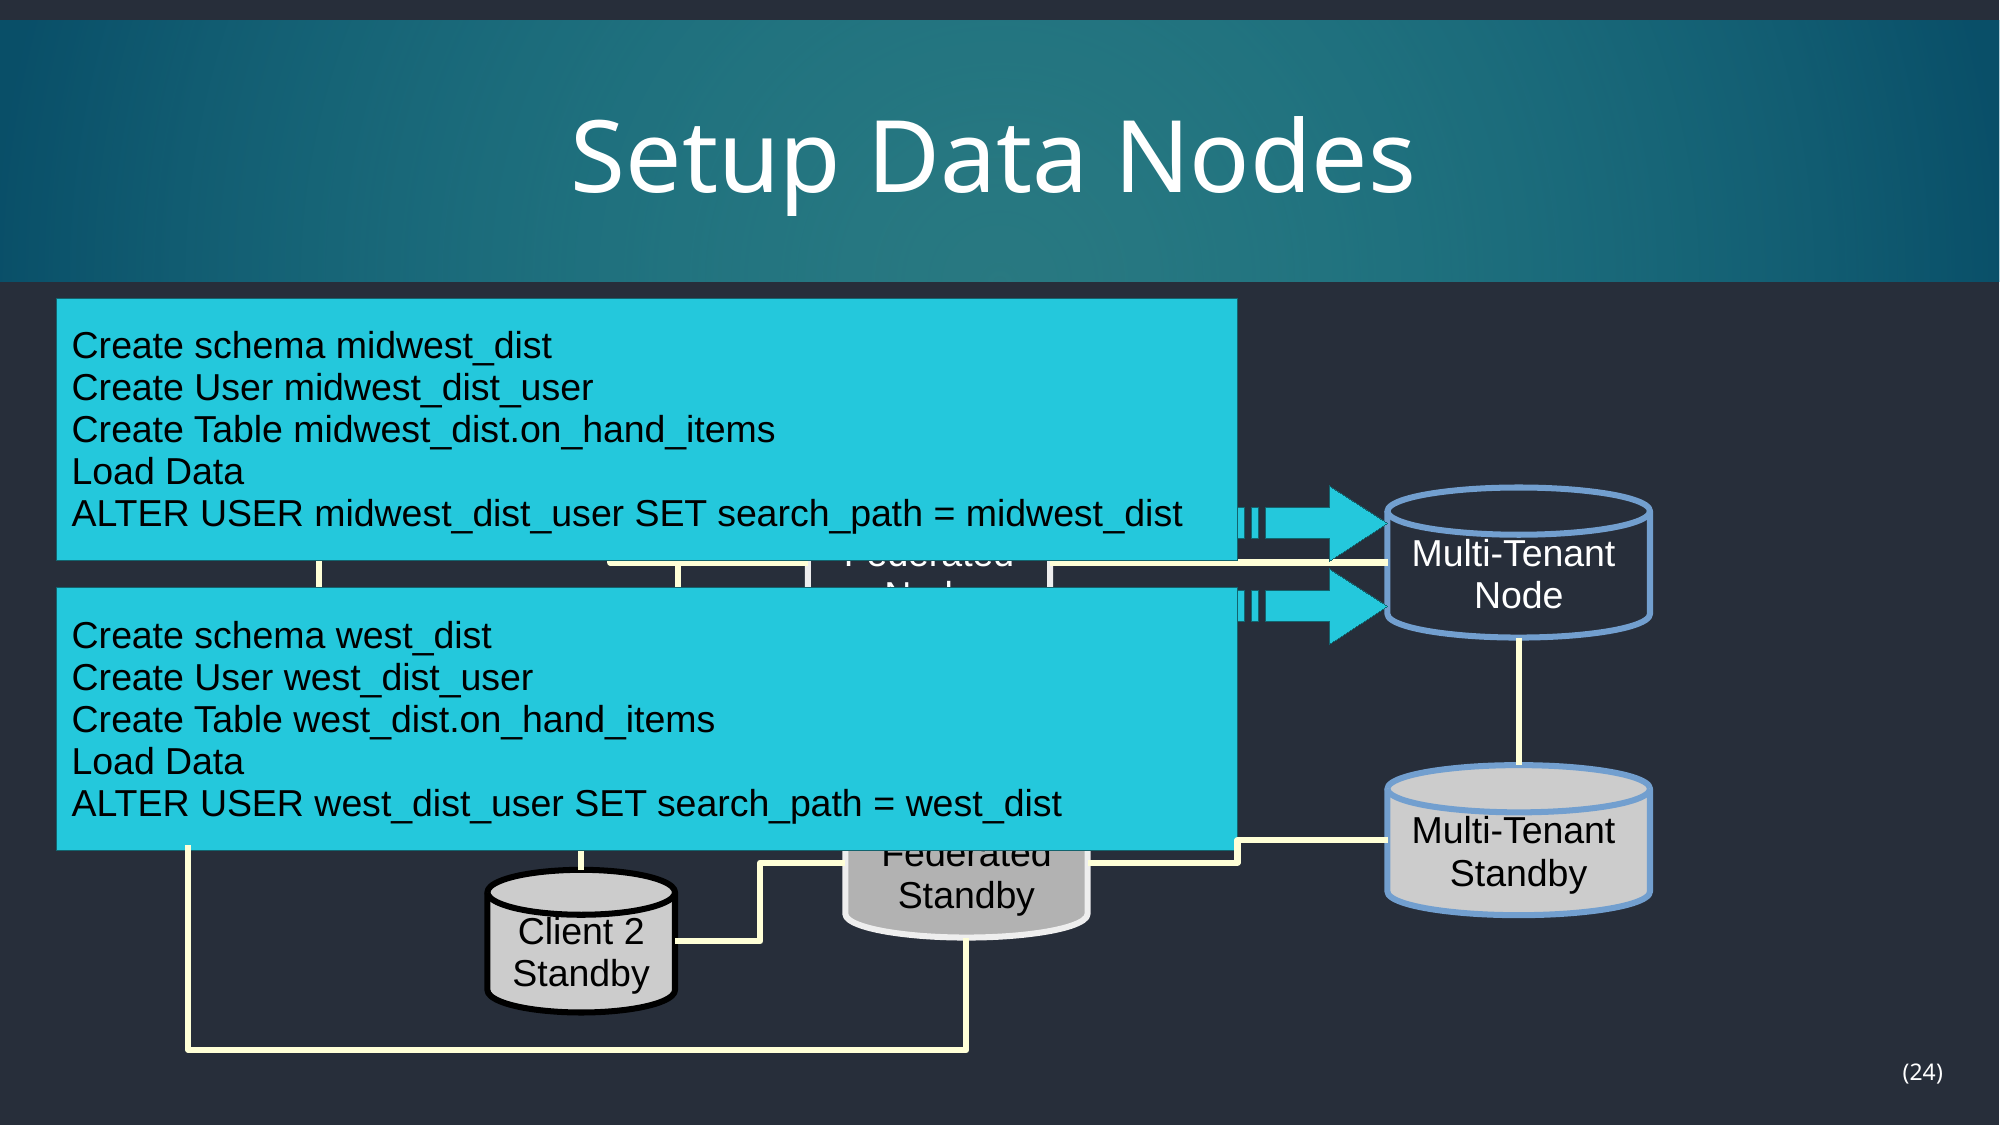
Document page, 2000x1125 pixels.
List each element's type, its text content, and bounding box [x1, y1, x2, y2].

slide_number (<number>) [1508, 1042, 1959, 1103]
text_box [0, 20, 2000, 282]
text_box Create schema midwest_dist Create User midwest_dist_user Create Table midwest_dist.on_hand_items Load Data ALTER USER midwest_dist_user SET search_path = midwest_dist [56, 298, 1238, 561]
text_box Federated Node [807, 561, 1051, 587]
text_box Multi-Tenant Node [1387, 487, 1651, 638]
text_box [1265, 568, 1388, 645]
text_box [1251, 507, 1259, 539]
text_box [1251, 590, 1259, 622]
text_box [1265, 485, 1388, 562]
text_box Create schema west_dist Create User west_dist_user Create Table west_dist.on_hand_items Load Data ALTER USER west_dist_user SET search_path = west_dist [56, 587, 1238, 851]
text_box Setup Data Nodes [37, 85, 1950, 220]
text_box [1237, 590, 1245, 622]
text_box Federated Standby [845, 851, 1088, 938]
text_box [1238, 507, 1245, 539]
text_box Client 2 Standby [487, 869, 676, 1013]
text_box Multi-Tenant Standby [1387, 765, 1651, 916]
